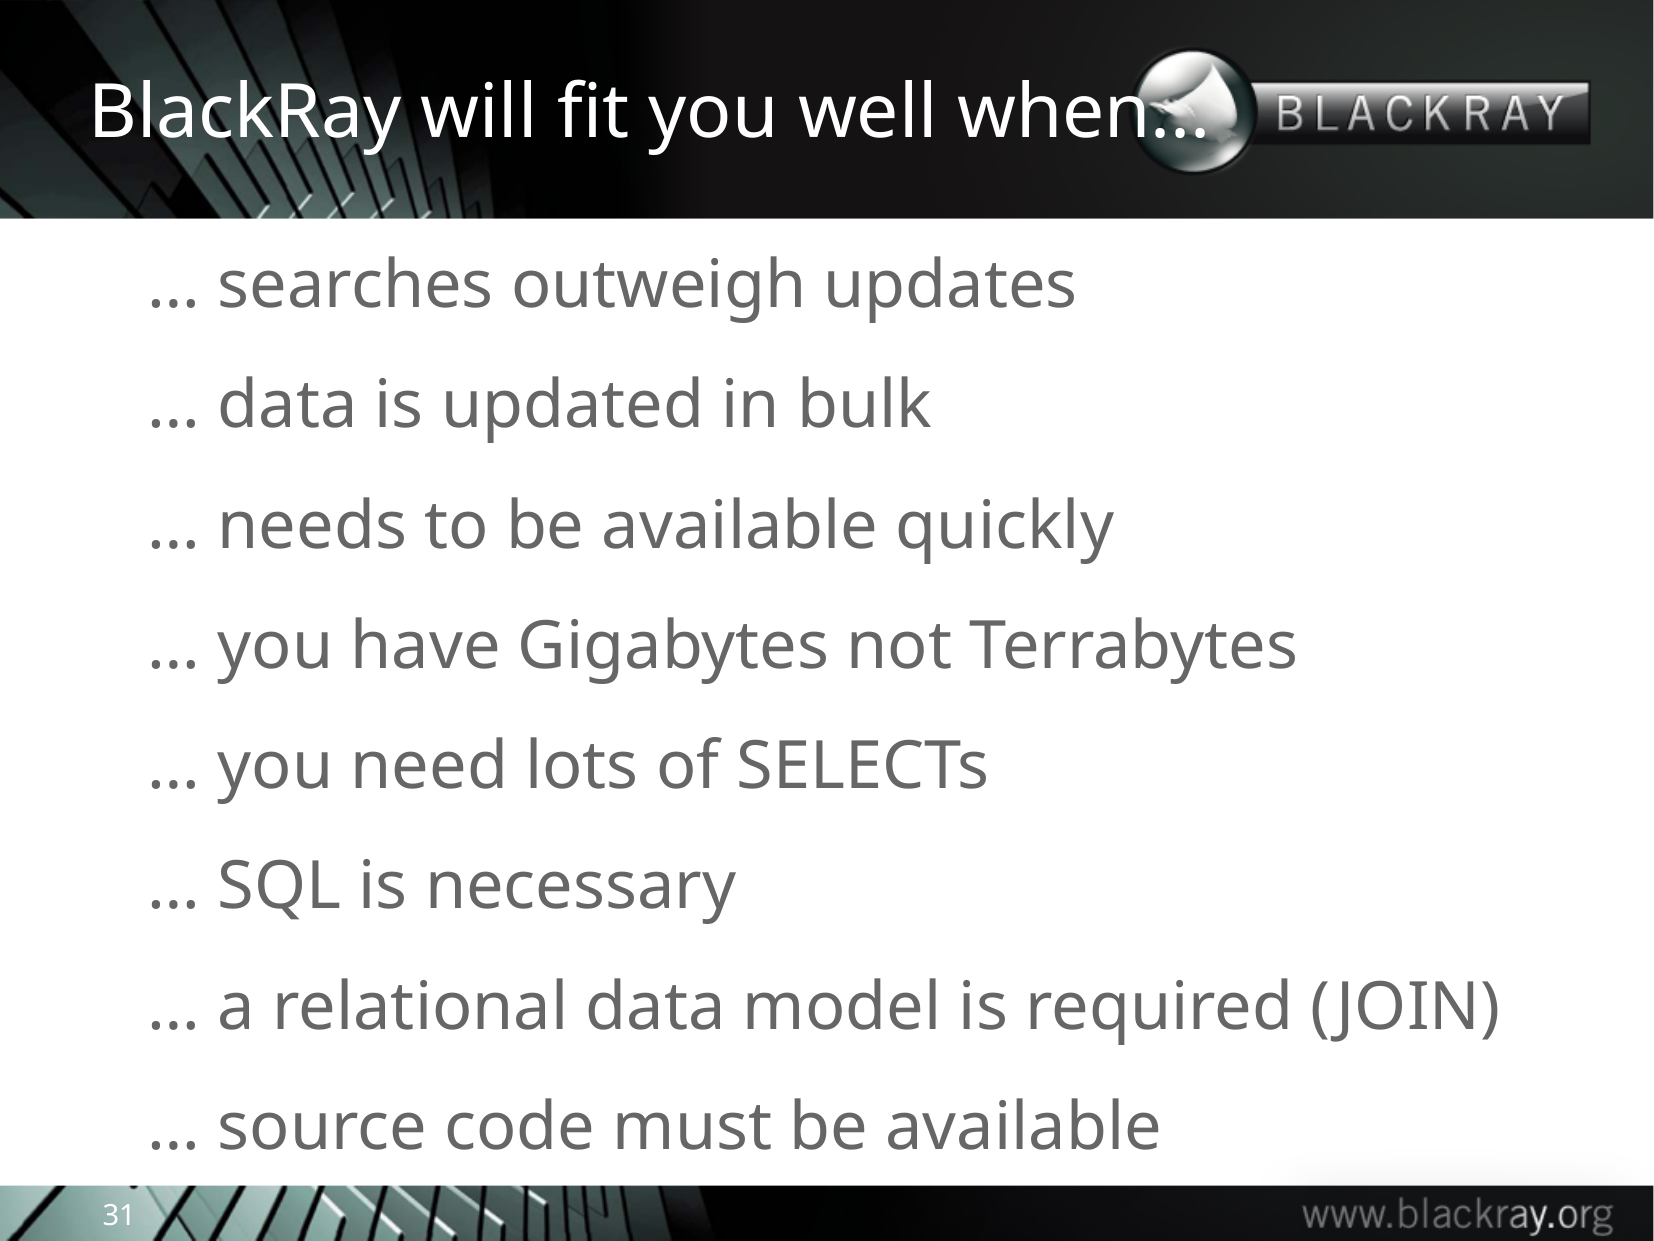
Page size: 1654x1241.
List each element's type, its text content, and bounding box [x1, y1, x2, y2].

list … searches outweigh updates … data is updated in bulk … needs to be available quickly … you have Gigabytes not Terrabytes … you need lots of SELECTs … SQL is necessary … a relational data model is required (JOIN) … source code must be available [76, 236, 1625, 1137]
picture [0, 0, 1654, 1241]
title BlackRay will fit you well when... [88, 46, 1577, 170]
